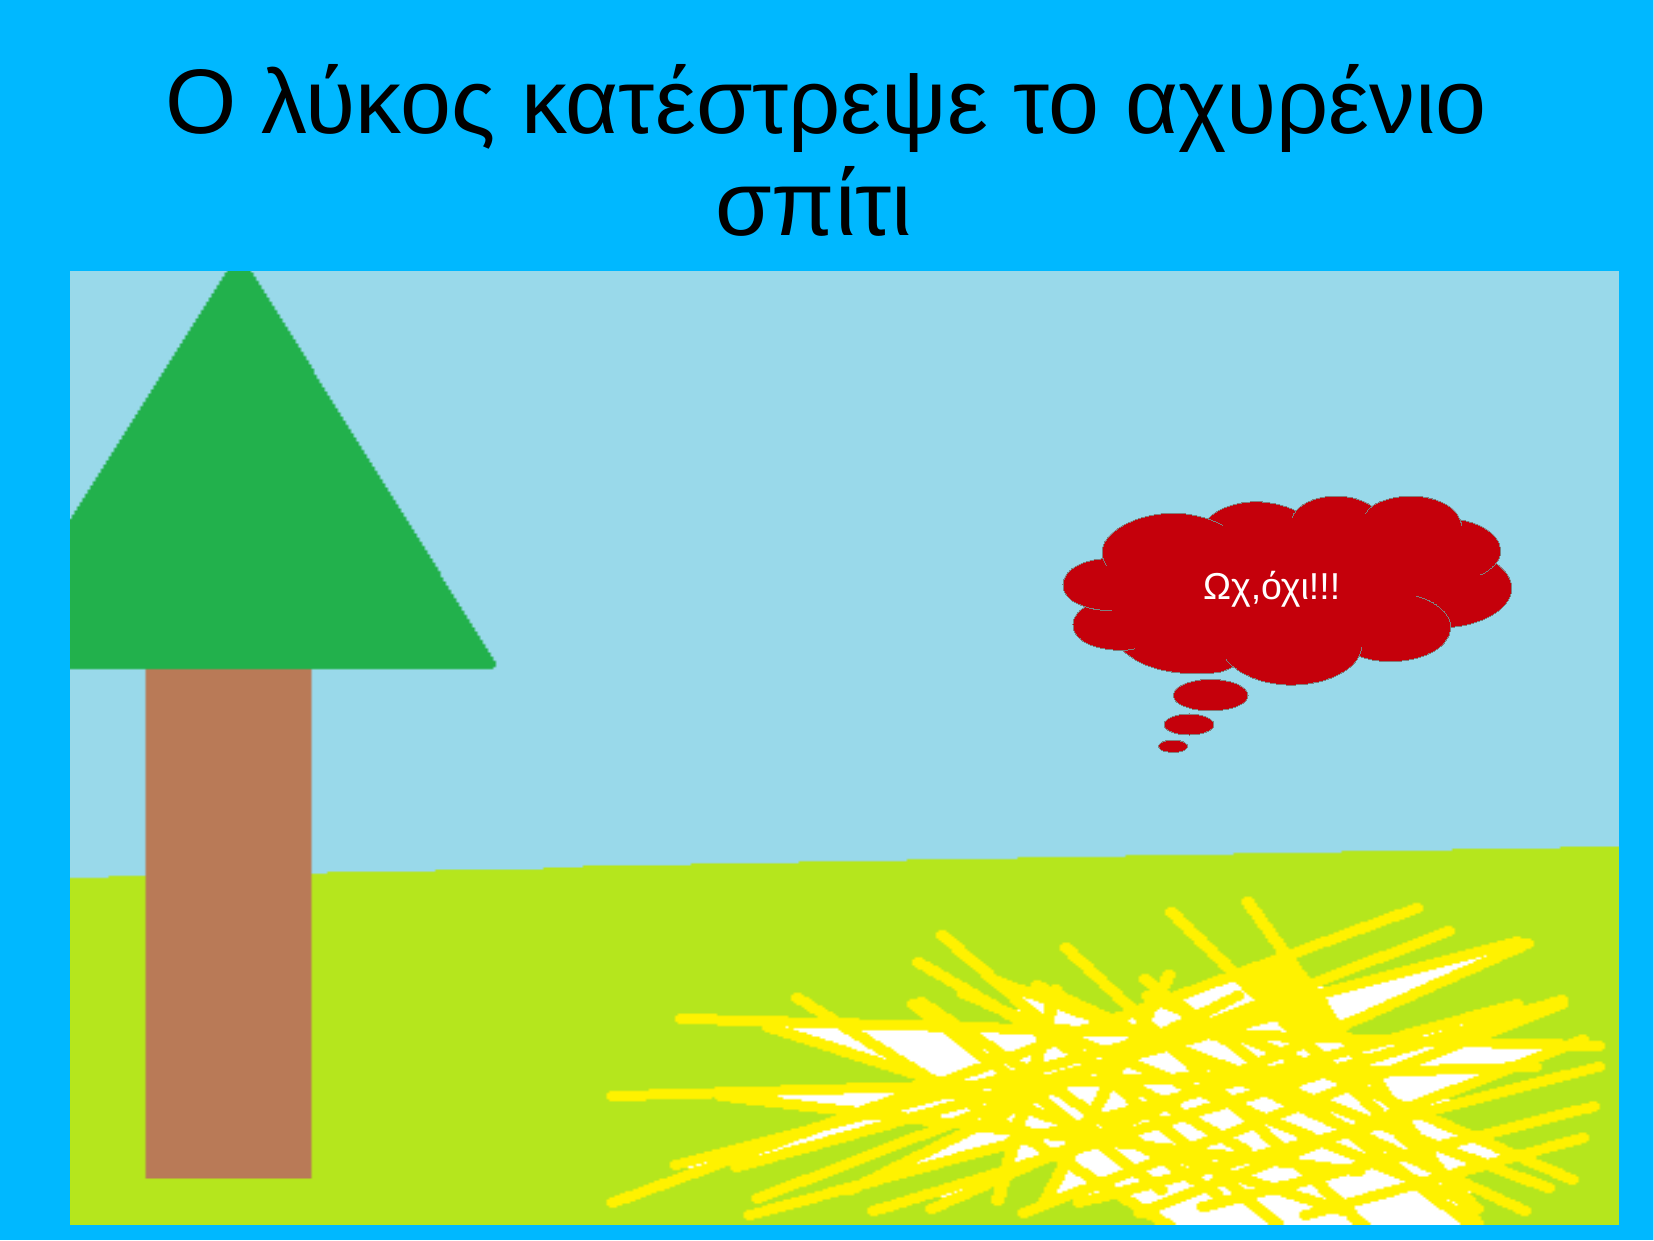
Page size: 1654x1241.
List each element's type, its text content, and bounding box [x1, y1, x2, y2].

text_box Ωχ,όχι!!! [1164, 713, 1214, 736]
picture [71, 272, 1618, 1224]
text_box Ωχ,όχι!!! [1158, 740, 1188, 753]
text_box Ωχ,όχι!!! [1173, 679, 1249, 711]
text_box Ωχ,όχι!!! [1062, 496, 1512, 686]
title Ο λύκος κατέστρεψε το αχυρένιο σπίτι [82, 49, 1571, 257]
